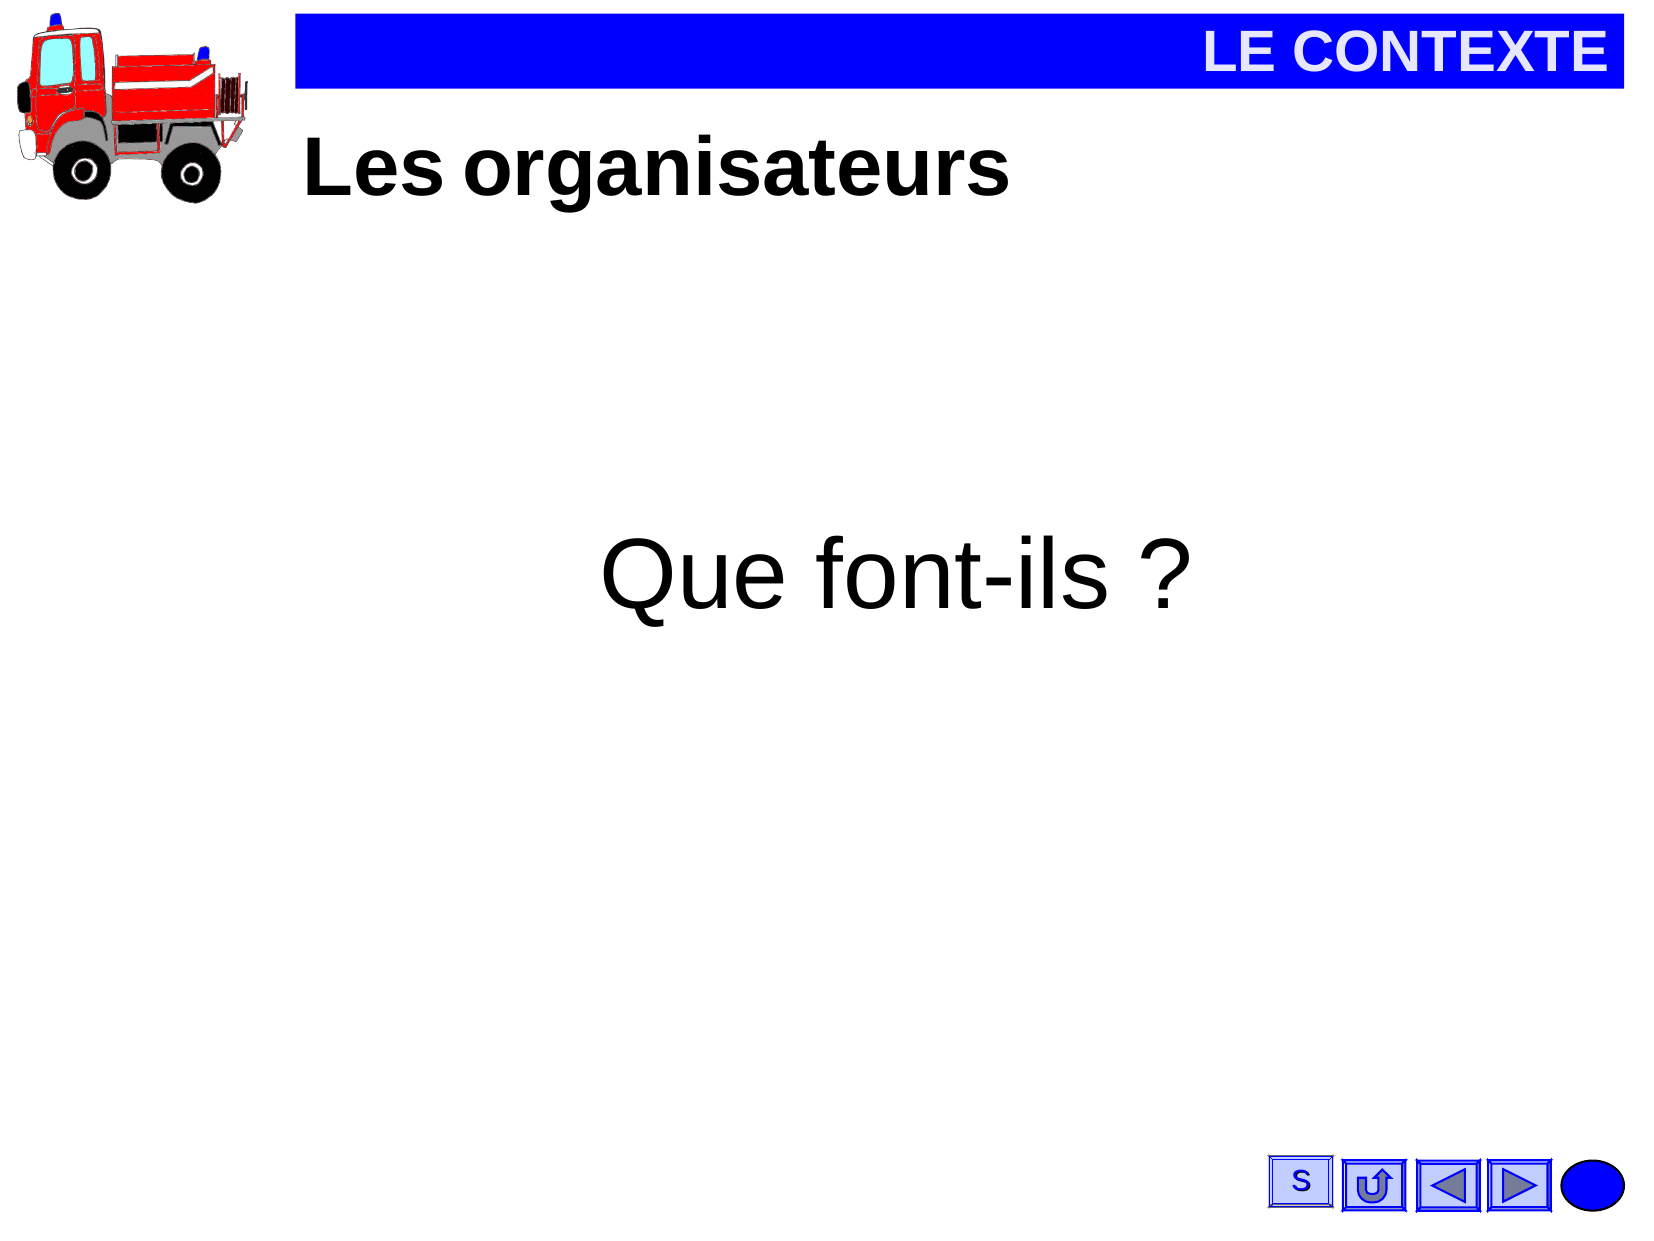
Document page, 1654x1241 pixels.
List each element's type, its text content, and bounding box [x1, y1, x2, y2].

picture [8, 8, 257, 216]
list Que font-ils ? [230, 383, 1506, 802]
text_box [1561, 1160, 1625, 1211]
text_box Les organisateurs [287, 112, 1028, 221]
text_box LE CONTEXTE [295, 13, 1625, 89]
